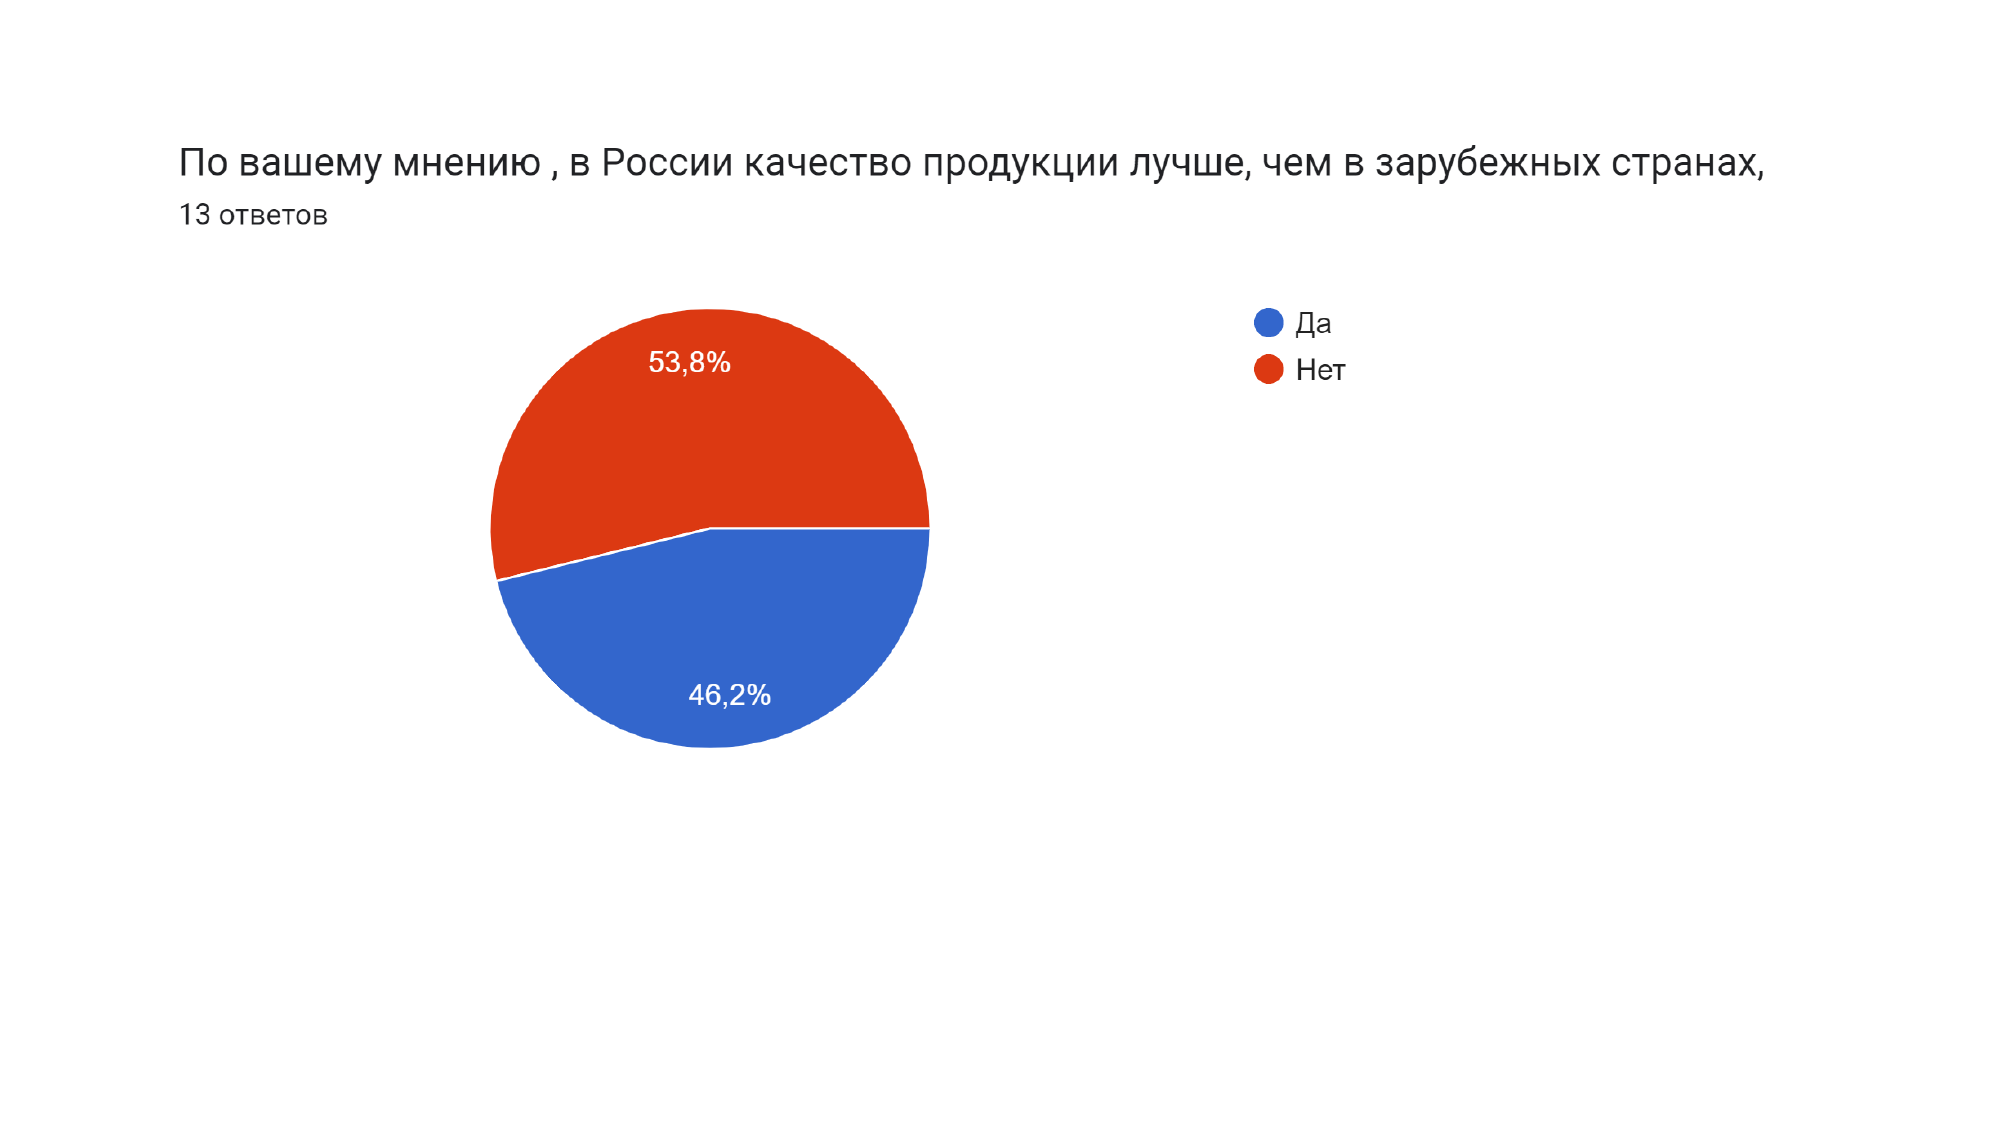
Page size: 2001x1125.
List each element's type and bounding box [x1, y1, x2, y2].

picture [119, 77, 1913, 832]
